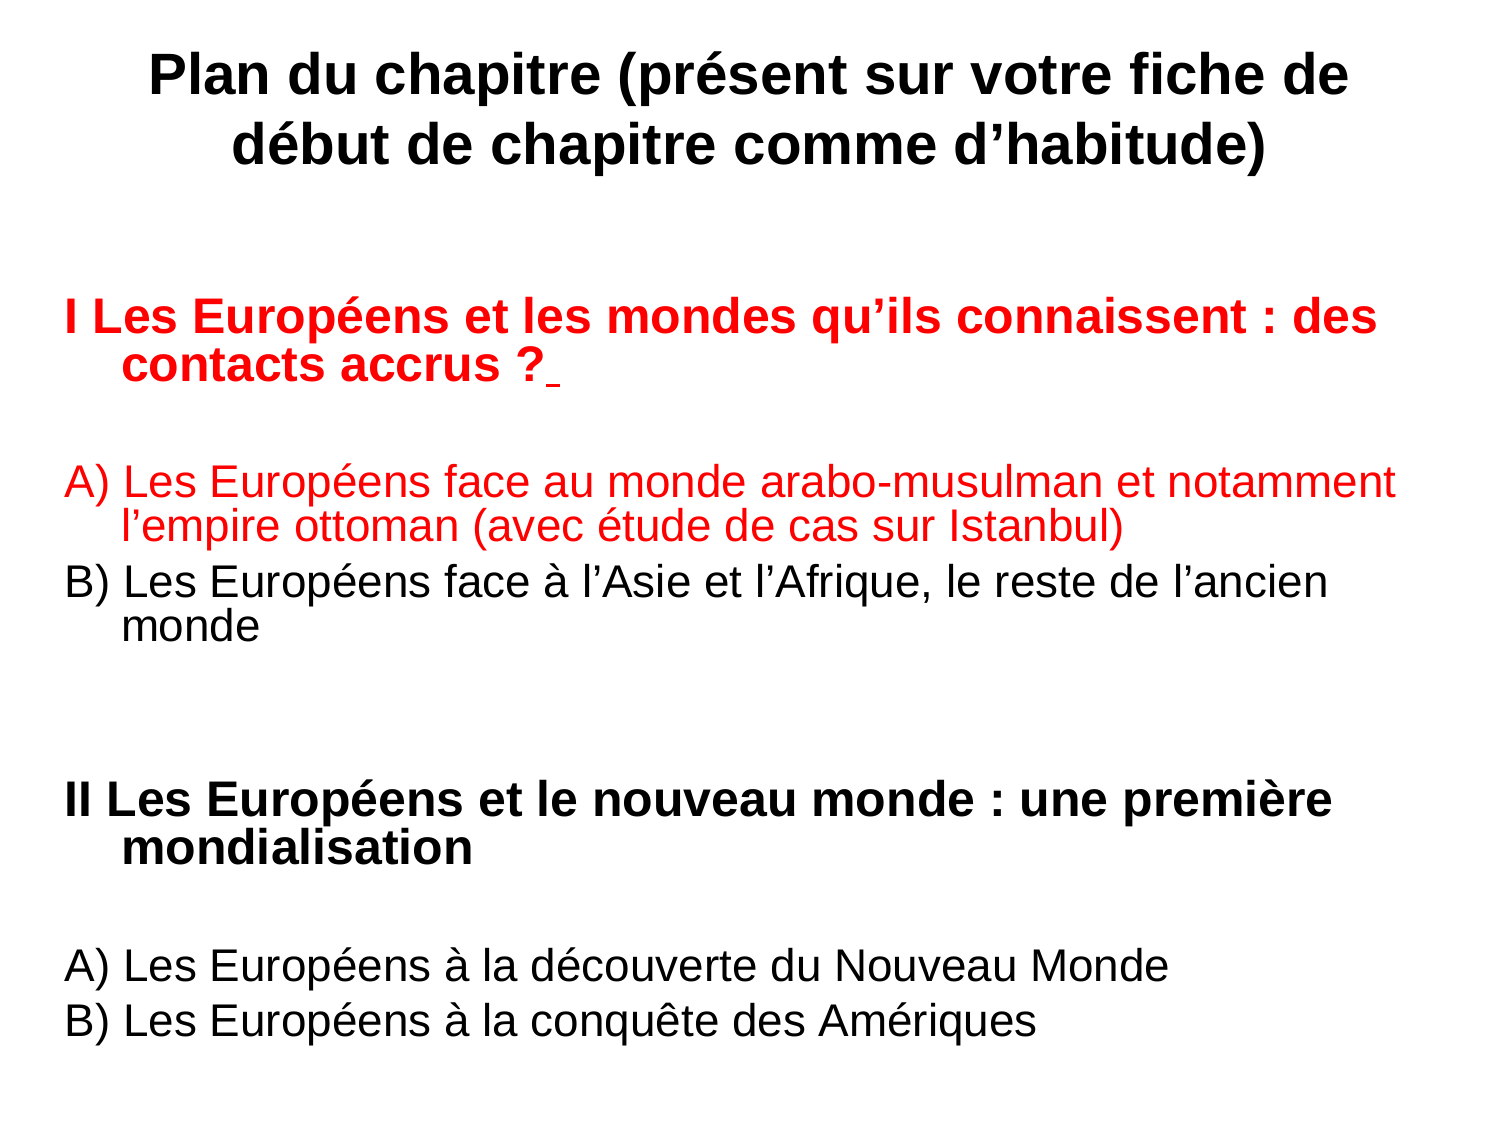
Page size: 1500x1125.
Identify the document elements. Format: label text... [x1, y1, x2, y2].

list I Les Européens et les mondes qu’ils connaissent : des contacts accrus ? A) Les Européens face au monde arabo-musulman et notamment l’empire ottoman (avec étude de cas sur Istanbul) B) Les Européens face à l’Asie et l’Afrique, le reste de l’ancien monde II Les Européens et le nouveau monde : une première mondialisation A) Les Européens à la découverte du Nouveau Monde B) Les Européens à la conquête des Amériques [50, 287, 1476, 1101]
title Plan du chapitre (présent sur votre fiche de début de chapitre comme d’habitude) [75, 12, 1426, 201]
